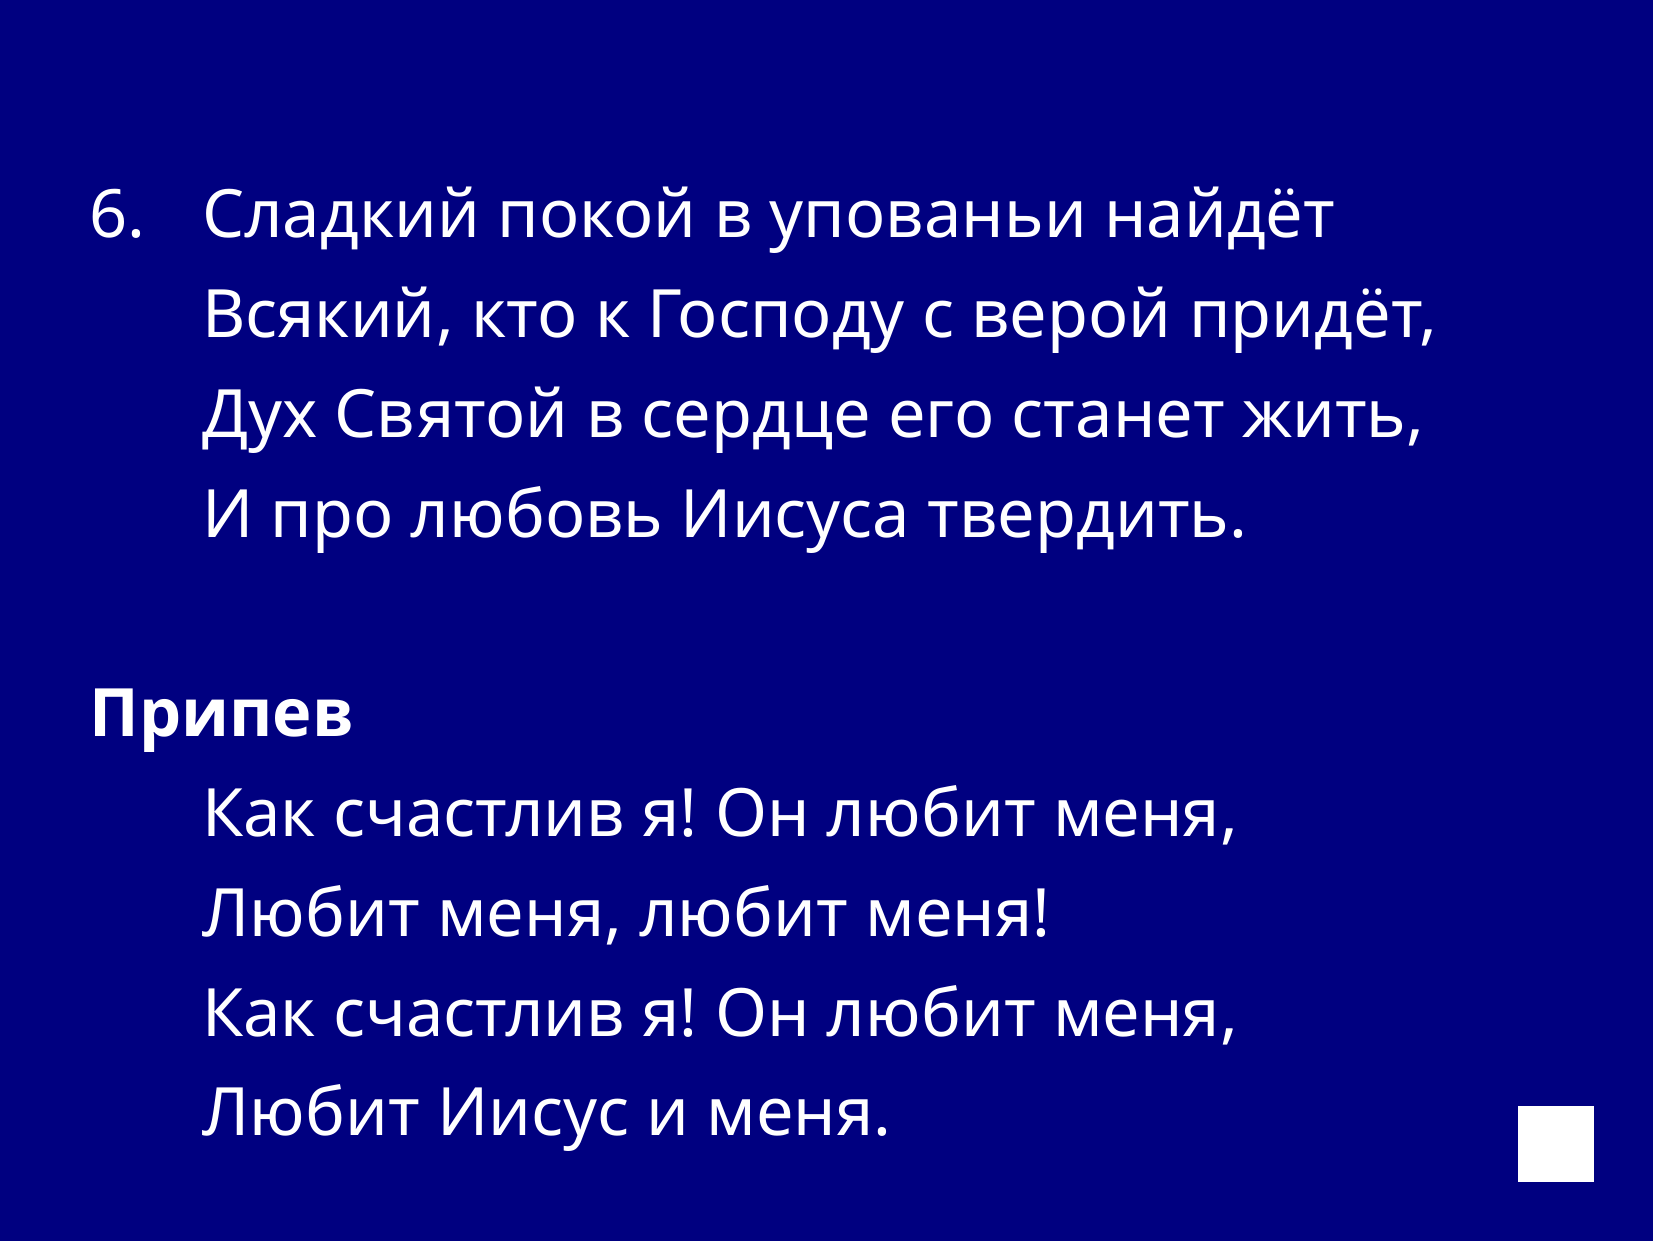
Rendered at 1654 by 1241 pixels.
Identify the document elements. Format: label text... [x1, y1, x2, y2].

text_box 6. Сладкий покой в упованьи найдёт Всякий, кто к Господу с верой придёт, Дух Святой в сердце его станет жить, И про любовь Иисуса твердить. Припев Как счастлив я! Он любит меня, Любит меня, любит меня! Как счастлив я! Он любит меня, Любит Иисус и меня. [75, 150, 1653, 1163]
text_box [1518, 1163, 1594, 1182]
